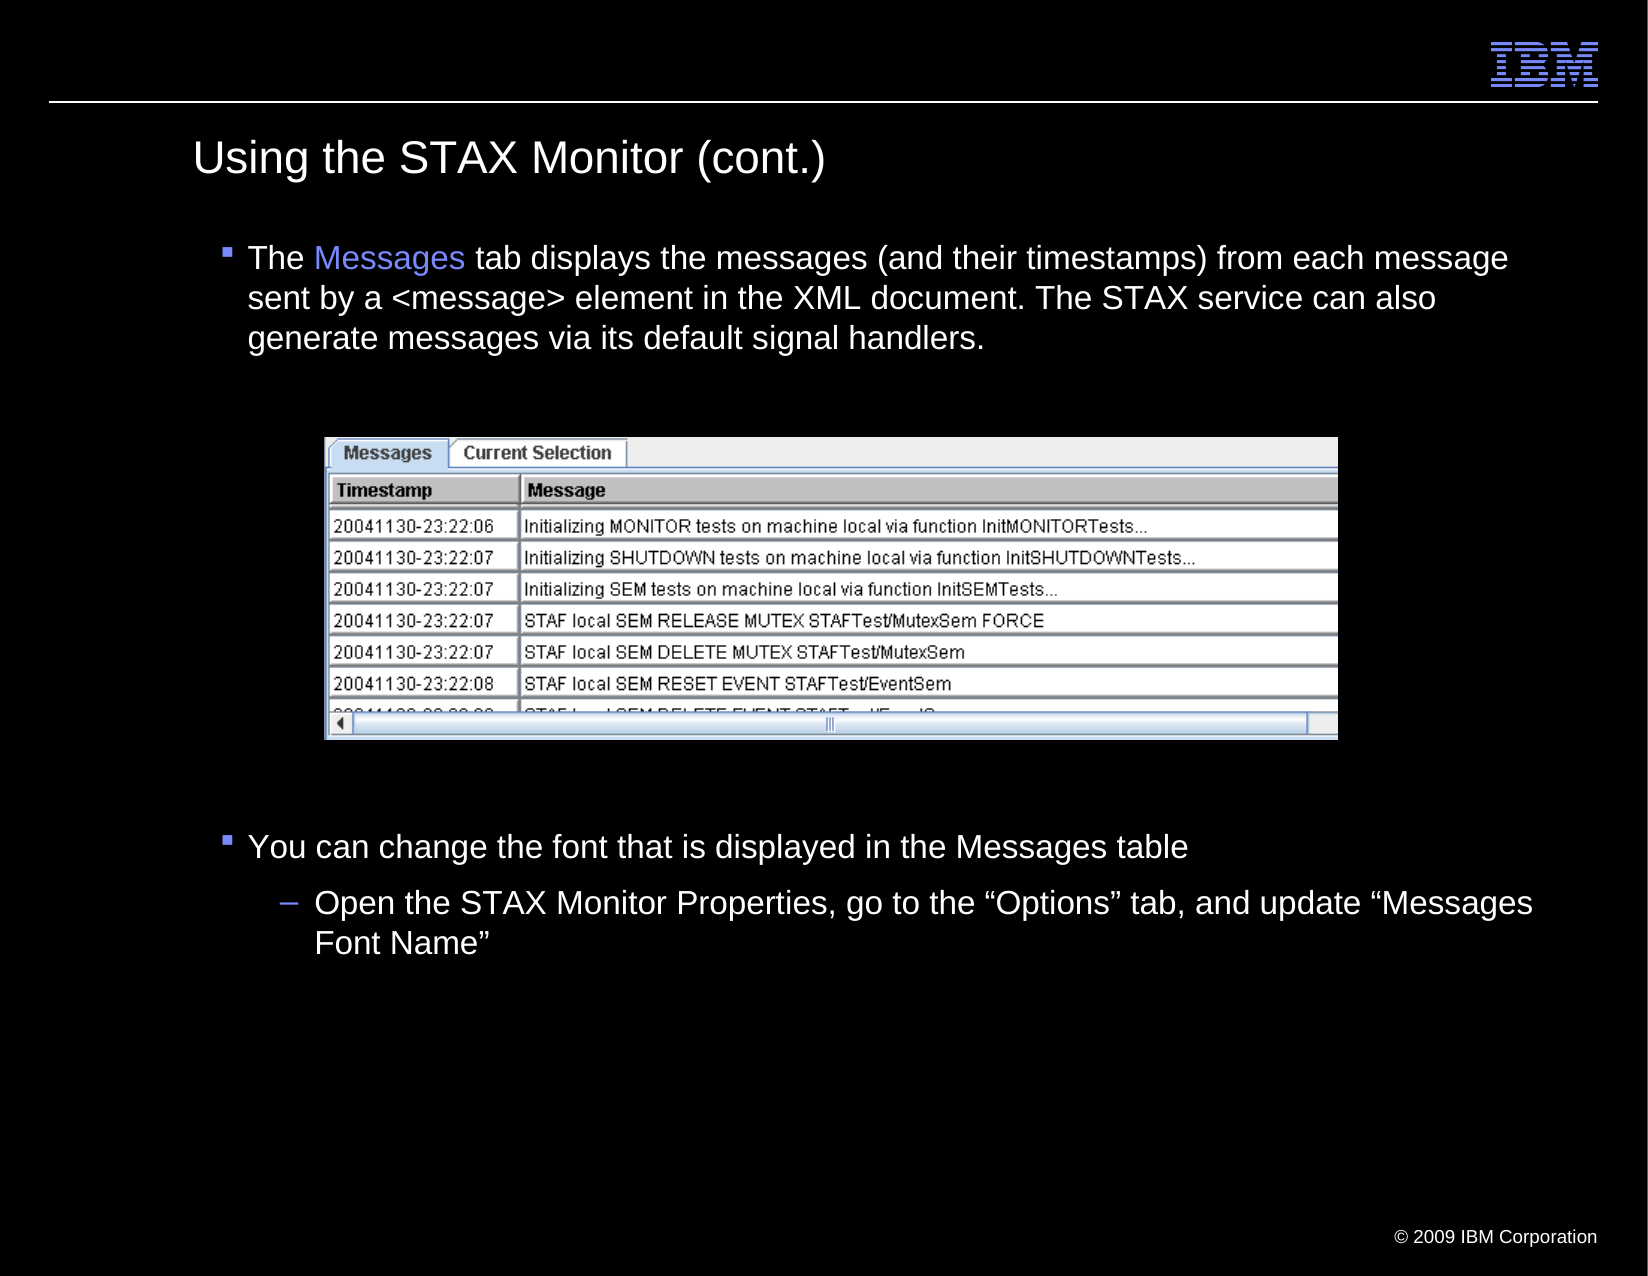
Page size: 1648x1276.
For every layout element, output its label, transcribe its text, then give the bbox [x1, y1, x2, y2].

picture [1491, 42, 1598, 87]
text_box The Messages tab displays the messages (and their timestamps) from each message sent by a <message> element in the XML document. The STAX service can also generate messages via its default signal handlers. You can change the font that is displayed in the Messages table Open the STAX Monitor Properties, go to the “Options” tab, and update “Messages Font Name” [219, 236, 1570, 962]
picture [324, 437, 1338, 740]
title Using the STAX Monitor (cont.) [175, 125, 1648, 219]
